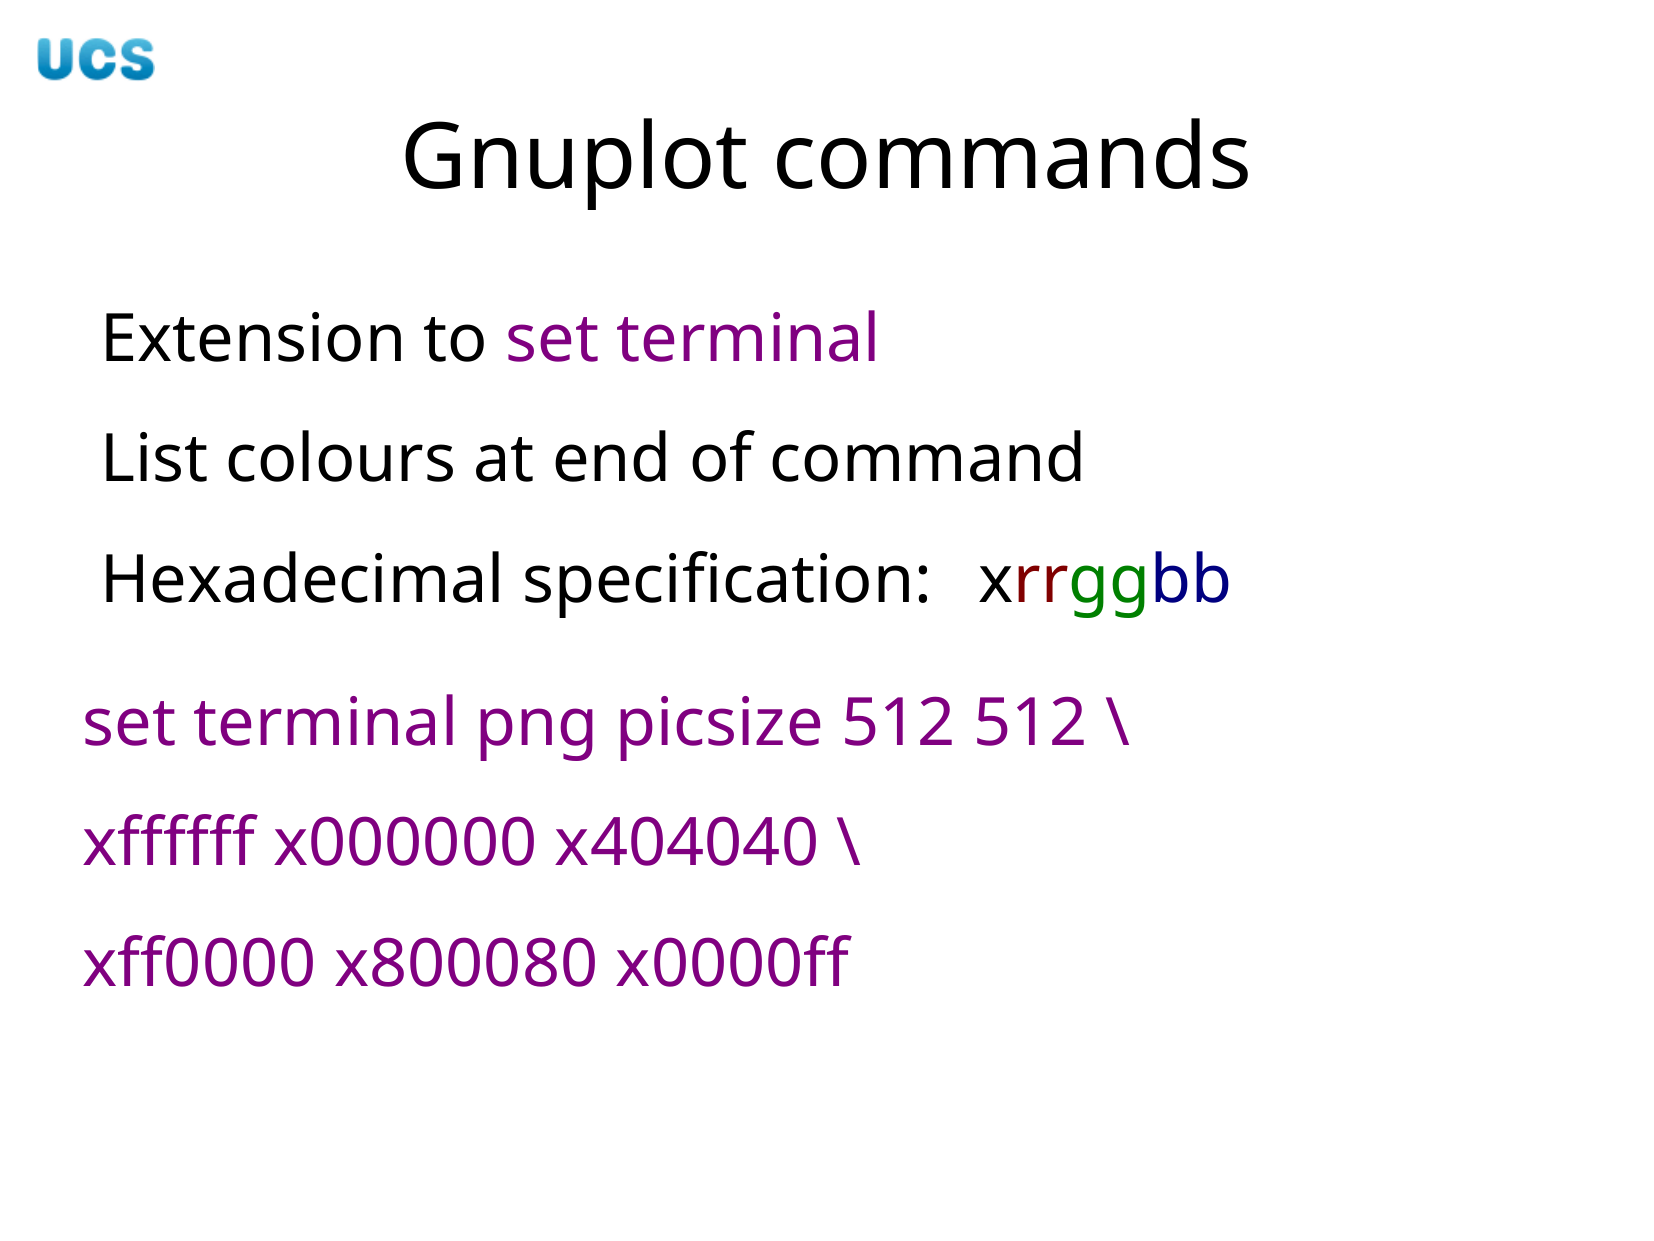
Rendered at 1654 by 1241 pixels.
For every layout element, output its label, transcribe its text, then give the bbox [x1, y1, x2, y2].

list Extension to set terminal List colours at end of command Hexadecimal specification: xrrggbb [82, 290, 1571, 638]
list set terminal png picsize 512 512 \ xffffff x000000 x404040 \ xff0000 x800080 x0000ff [82, 674, 1571, 1126]
title Gnuplot commands [82, 49, 1571, 257]
picture [37, 37, 155, 82]
